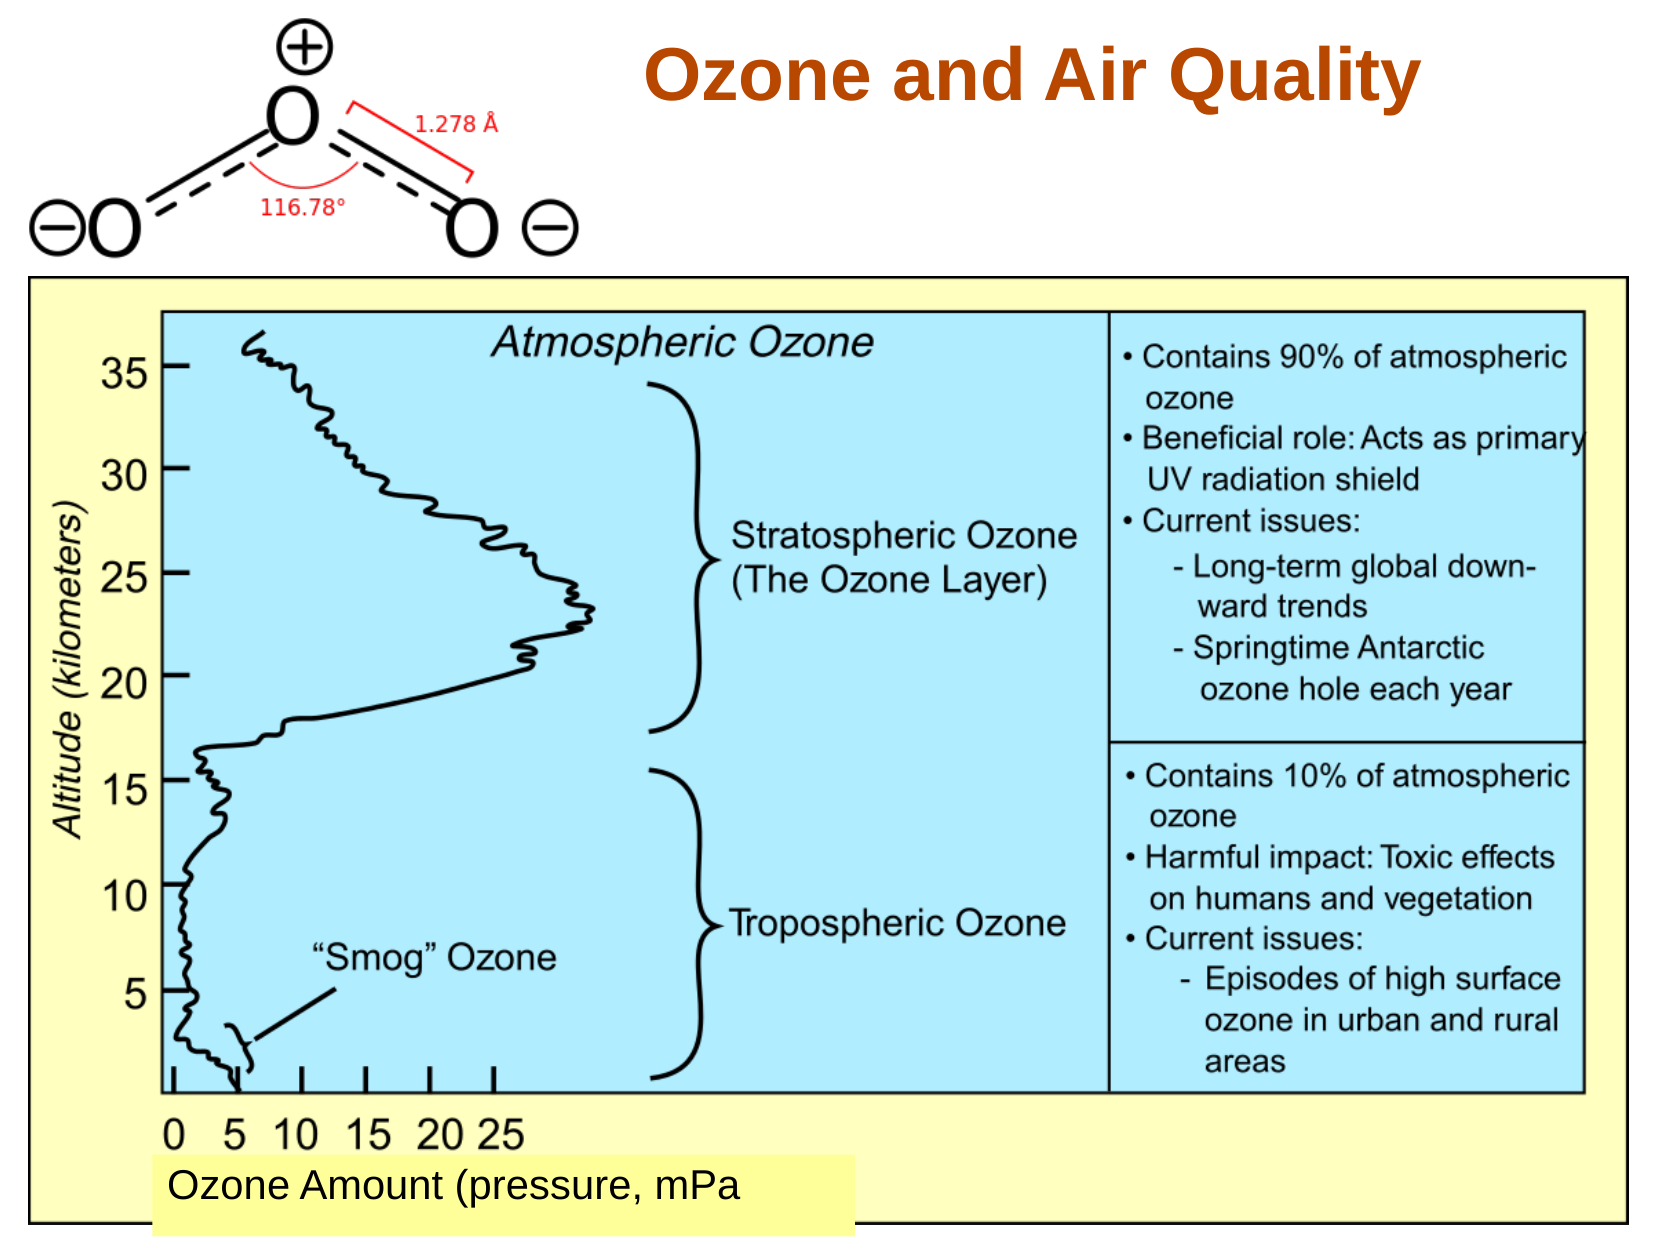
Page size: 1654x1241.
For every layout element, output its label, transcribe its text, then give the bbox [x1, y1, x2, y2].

text_box Ozone and Air Quality [580, 37, 1653, 117]
picture [0, 0, 1654, 1241]
text_box Ozone Amount (pressure, mPa [152, 1154, 855, 1237]
